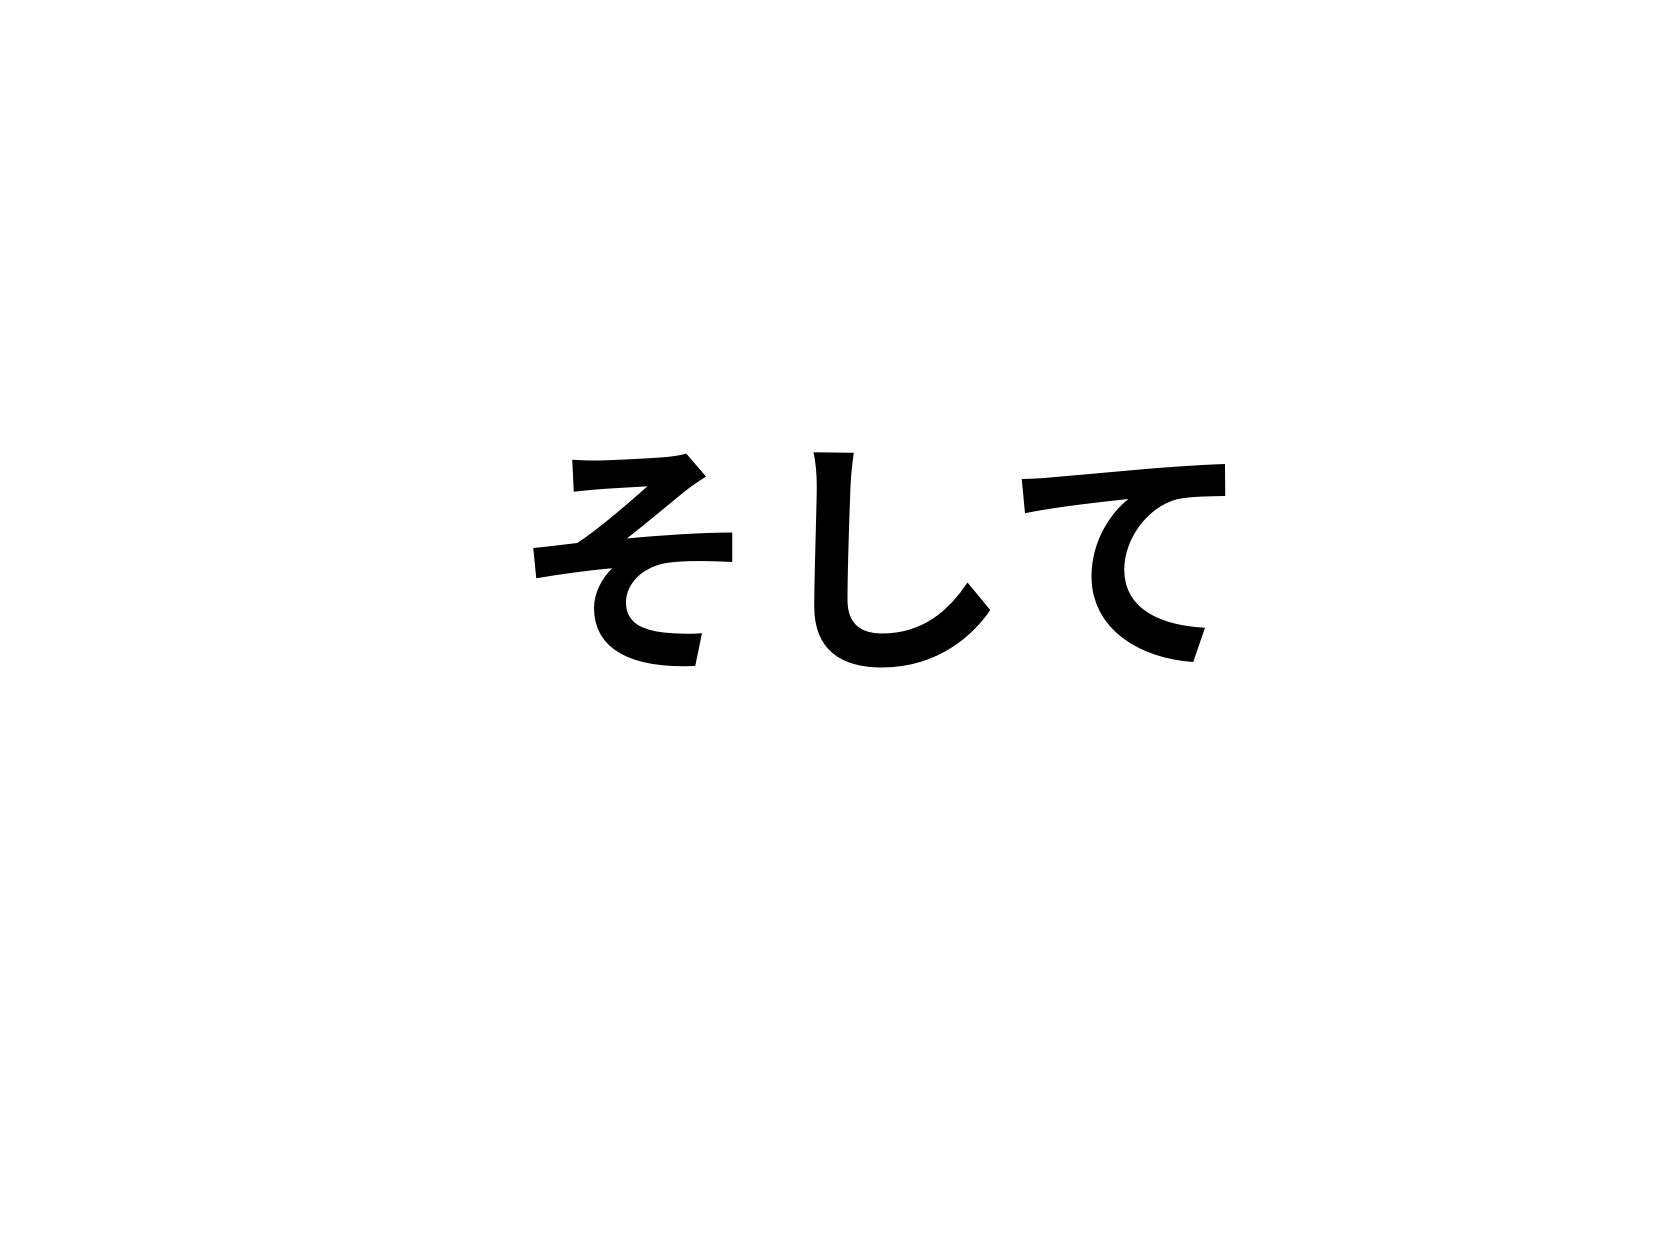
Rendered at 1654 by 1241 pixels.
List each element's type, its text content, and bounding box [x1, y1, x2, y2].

text_box そして [497, 354, 1152, 639]
